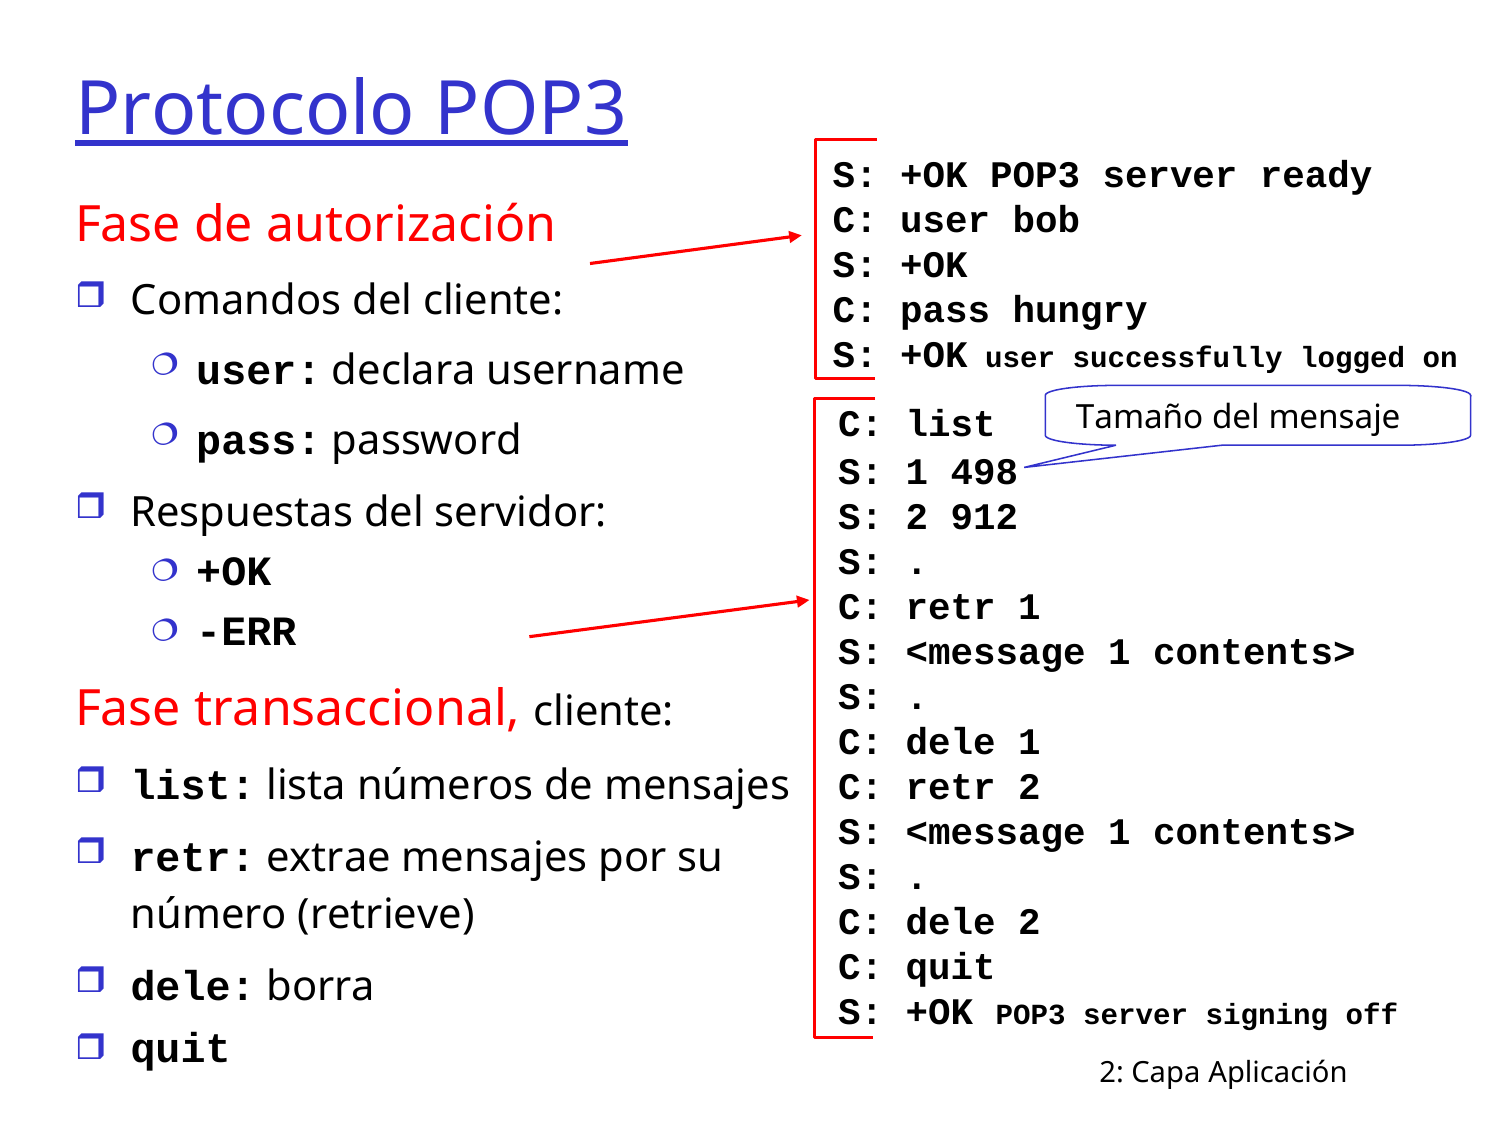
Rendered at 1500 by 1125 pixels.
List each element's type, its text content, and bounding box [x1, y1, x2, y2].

title Protocolo POP3 [75, 23, 1426, 188]
text_box C: list S: 1 498 S: 2 912 S: . C: retr 1 S: <message 1 contents> S: . C: dele 1 C: retr 2 S: <message 1 contents> S: . C: dele 2 C: quit S: +OK POP3 server signing off [826, 383, 1414, 1040]
text_box Tamaño del mensaje [1024, 385, 1471, 468]
list Fase de autorización Comandos del cliente: user: declara username pass: password Respuestas del servidor: +OK -ERR Fase transaccional, cliente: list: lista números de mensajes retr: extrae mensajes por su número (retrieve) dele: borra quit [75, 187, 826, 1055]
text_box S: +OK POP3 server ready C: user bob S: +OK C: pass hungry S: +OK user successfully logged on [826, 96, 1473, 383]
